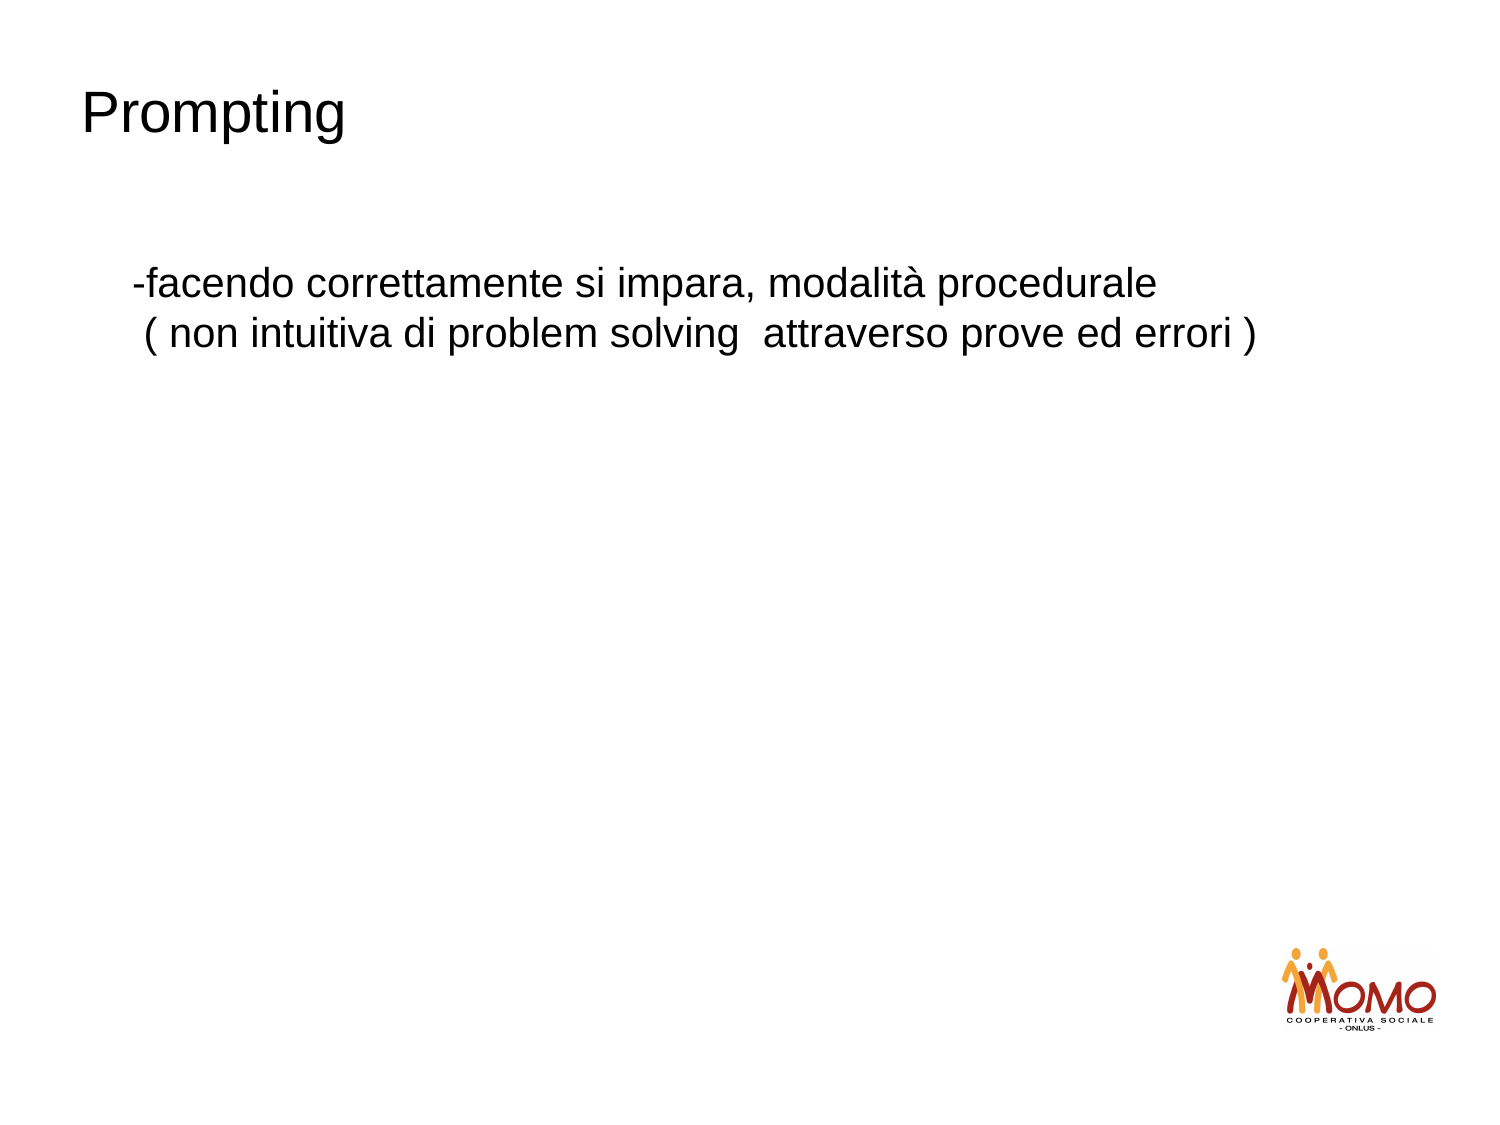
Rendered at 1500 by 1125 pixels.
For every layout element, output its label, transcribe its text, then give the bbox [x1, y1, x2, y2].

text_box Prompting [66, 66, 363, 153]
text_box -facendo correttamente si impara, modalità procedurale ( non intuitiva di problem solving attraverso prove ed errori ) [117, 248, 1274, 364]
picture [1282, 948, 1436, 1033]
